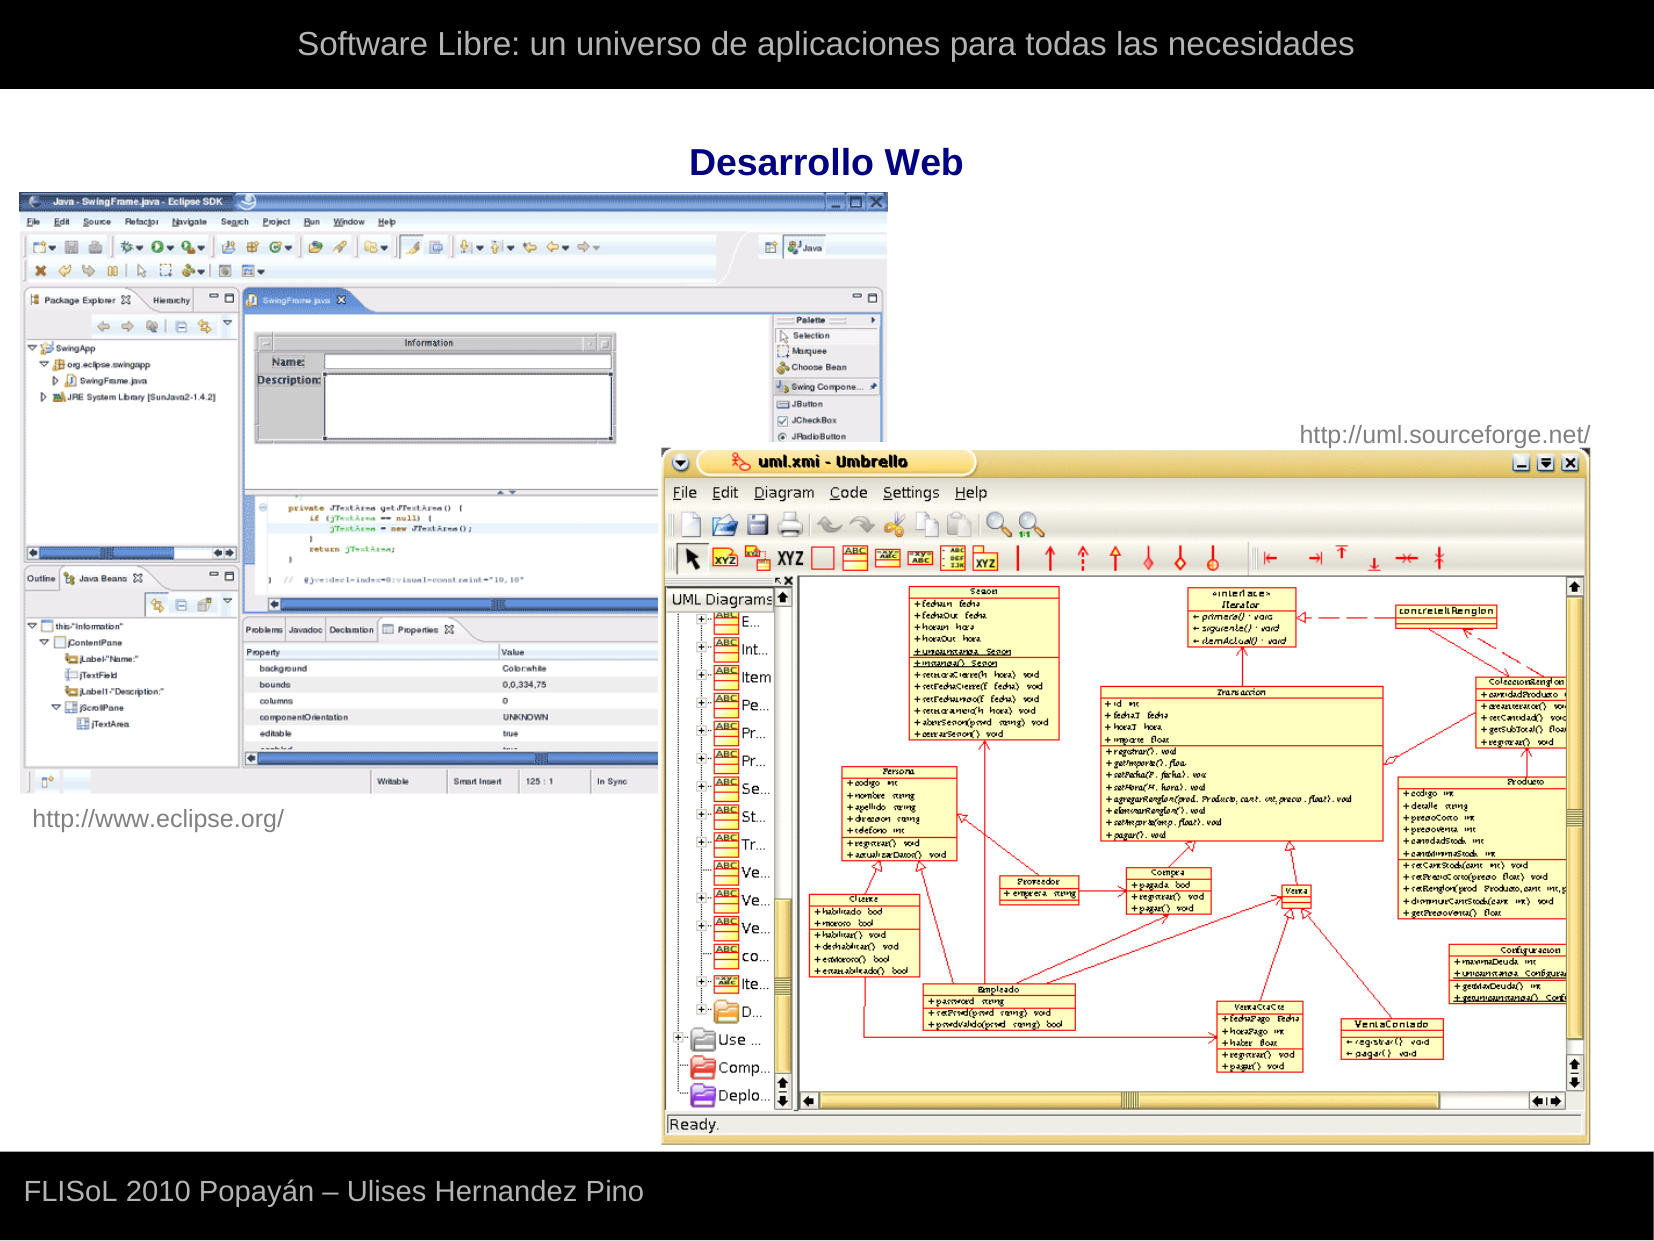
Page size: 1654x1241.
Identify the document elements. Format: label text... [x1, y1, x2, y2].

picture [19, 192, 1595, 1146]
text_box http://uml.sourceforge.net/ [1284, 413, 1607, 457]
title Desarrollo Web [82, 118, 1571, 207]
text_box http://www.eclipse.org/ [17, 797, 300, 841]
